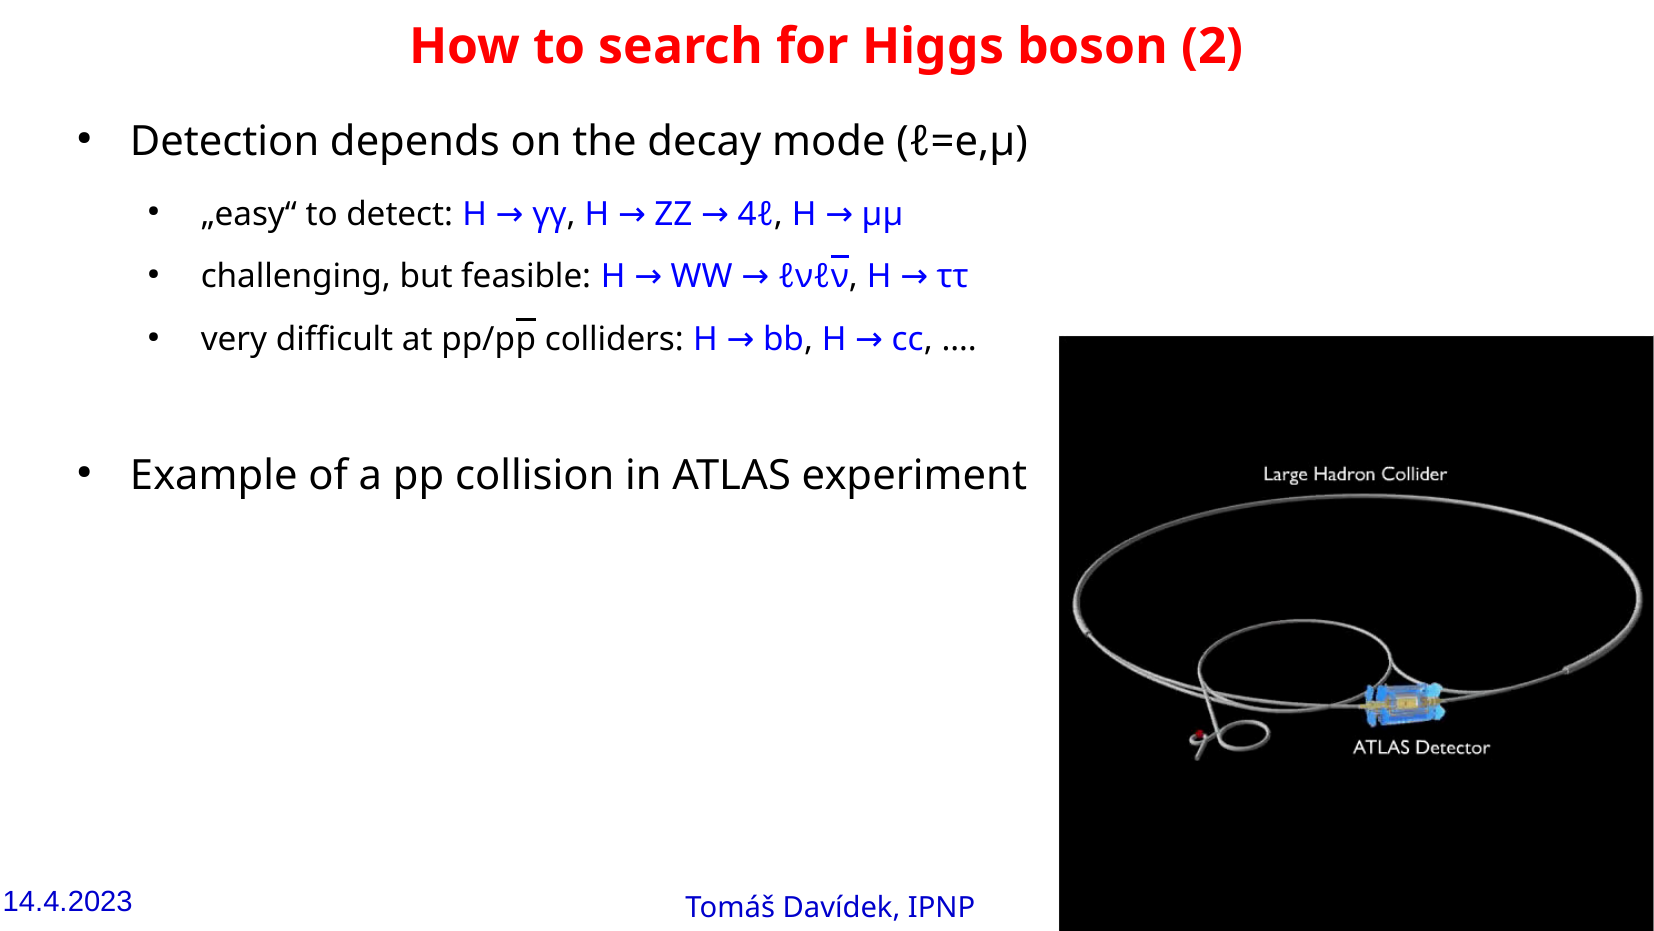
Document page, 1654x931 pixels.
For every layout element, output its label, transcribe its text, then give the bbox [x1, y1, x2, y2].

title How to search for Higgs boson (2) [82, 0, 1571, 89]
list Detection depends on the decay mode (ℓ=e,μ) „easy“ to detect: H → γγ, H → ZZ → 4ℓ, H → μμ challenging, but feasible: H → WW → ℓνℓν, H → ττ very difficult at pp/pp colliders: H → bb, H → cc, …. Example of a pp collision in ATLAS experiment [59, 110, 1595, 651]
text_box [1057, 334, 1654, 931]
